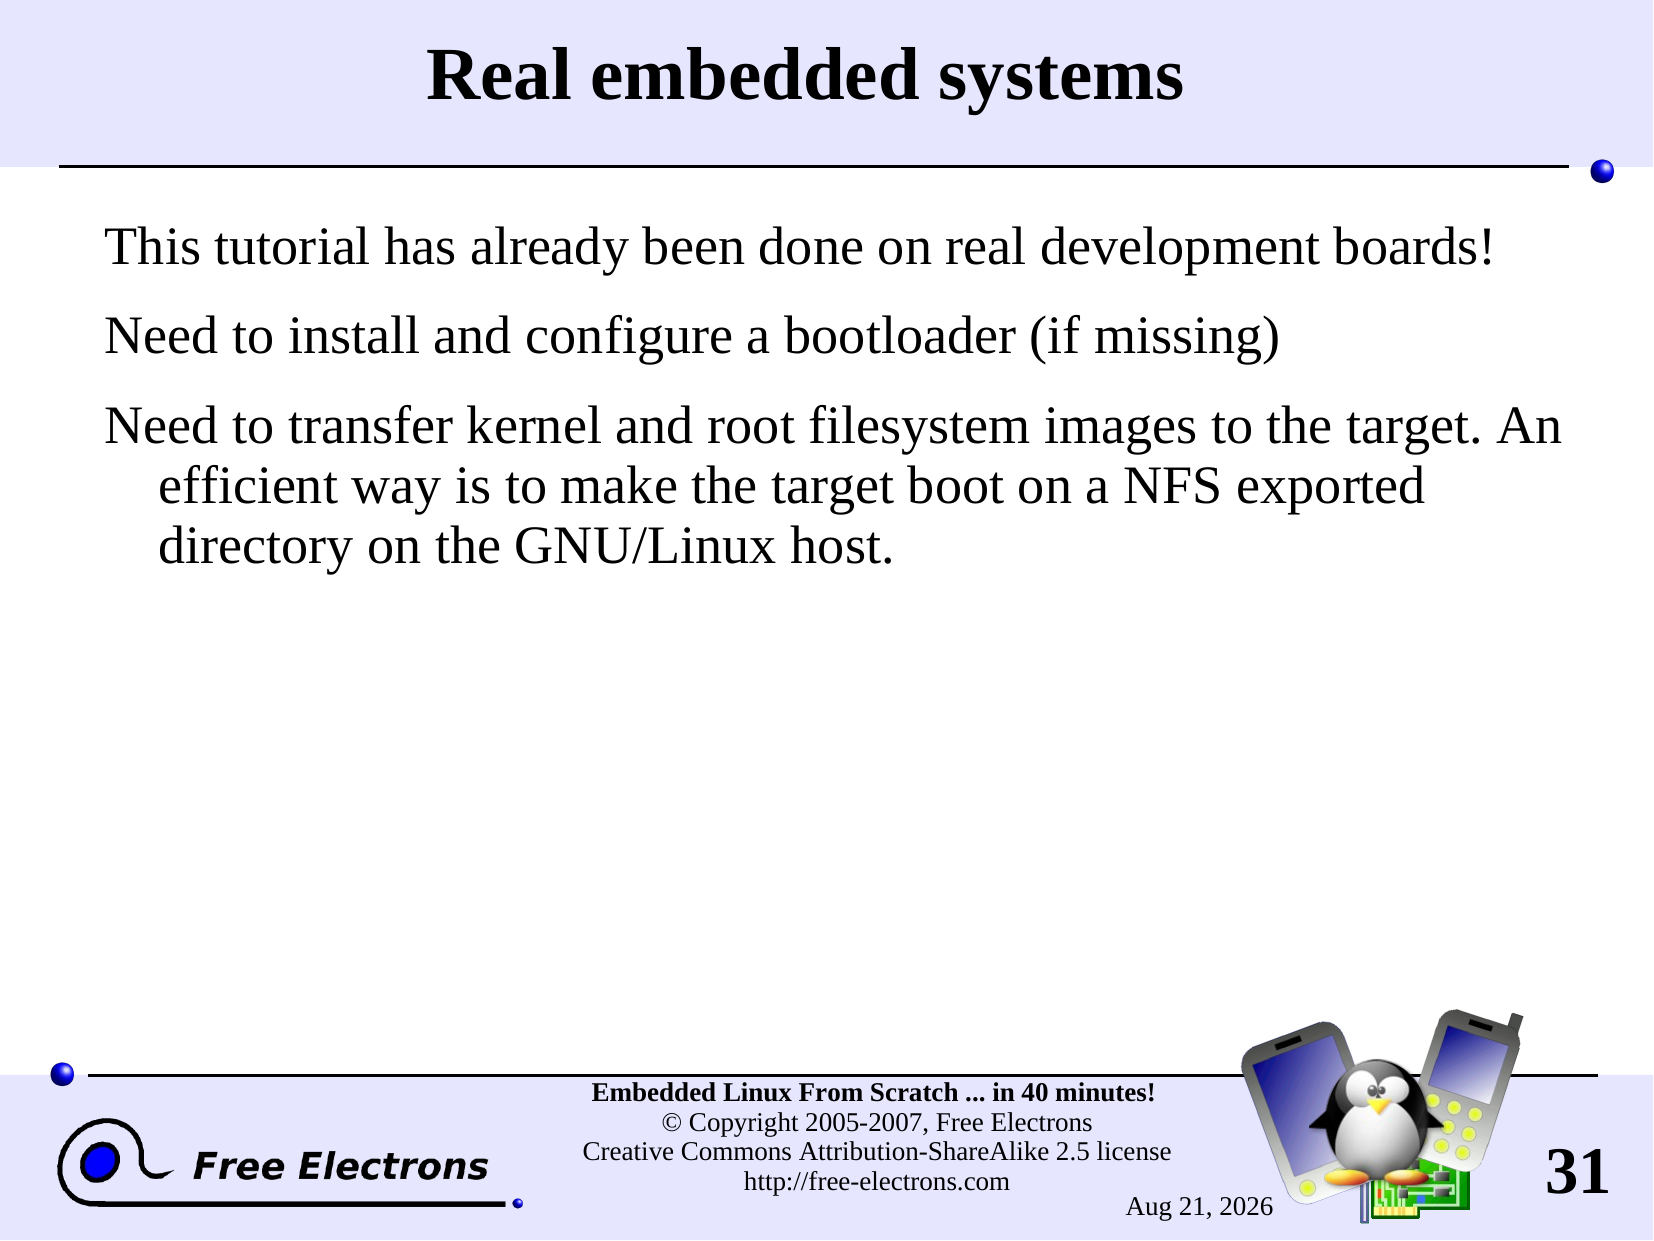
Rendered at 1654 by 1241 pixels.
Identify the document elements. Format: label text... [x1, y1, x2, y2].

list This tutorial has already been done on real development boards! Need to install and configure a bootloader (if missing) Need to transfer kernel and root filesystem images to the target. An efficient way is to make the target boot on a NFS exported directory on the GNU/Linux host. [87, 216, 1565, 1066]
title Real embedded systems [60, 18, 1551, 132]
picture [1231, 1066, 1521, 1241]
picture [50, 1107, 527, 1216]
